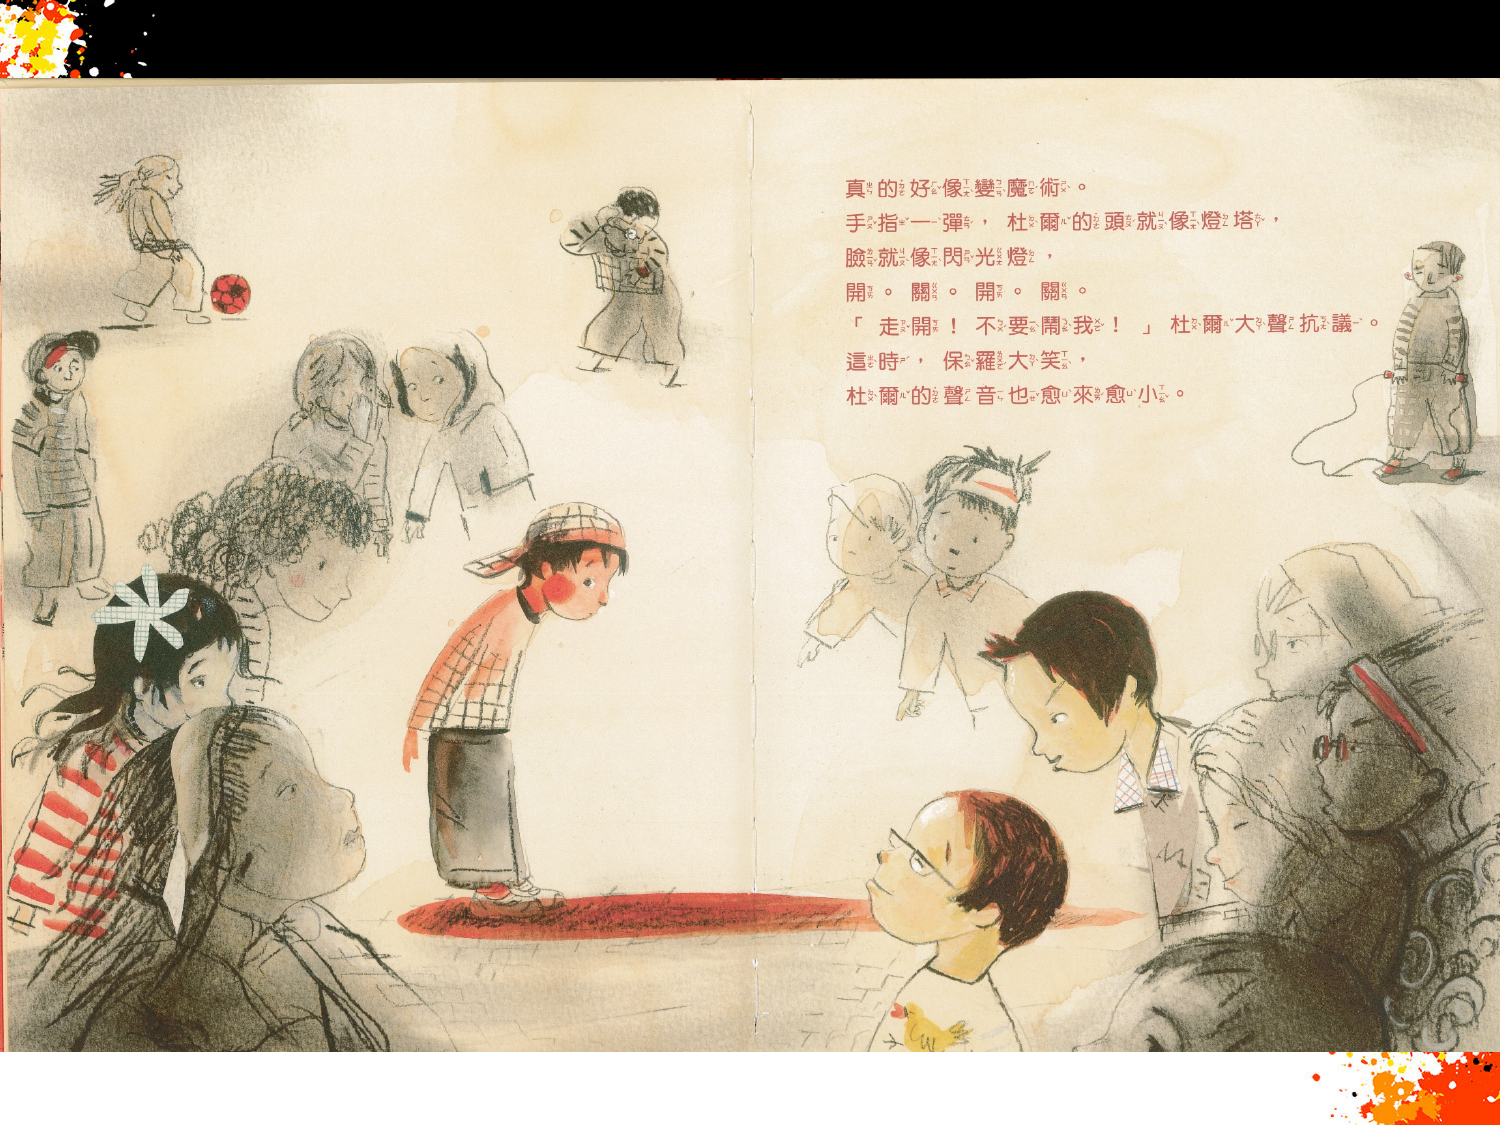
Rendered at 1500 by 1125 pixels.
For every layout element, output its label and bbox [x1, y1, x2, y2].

picture [0, 78, 1500, 1052]
